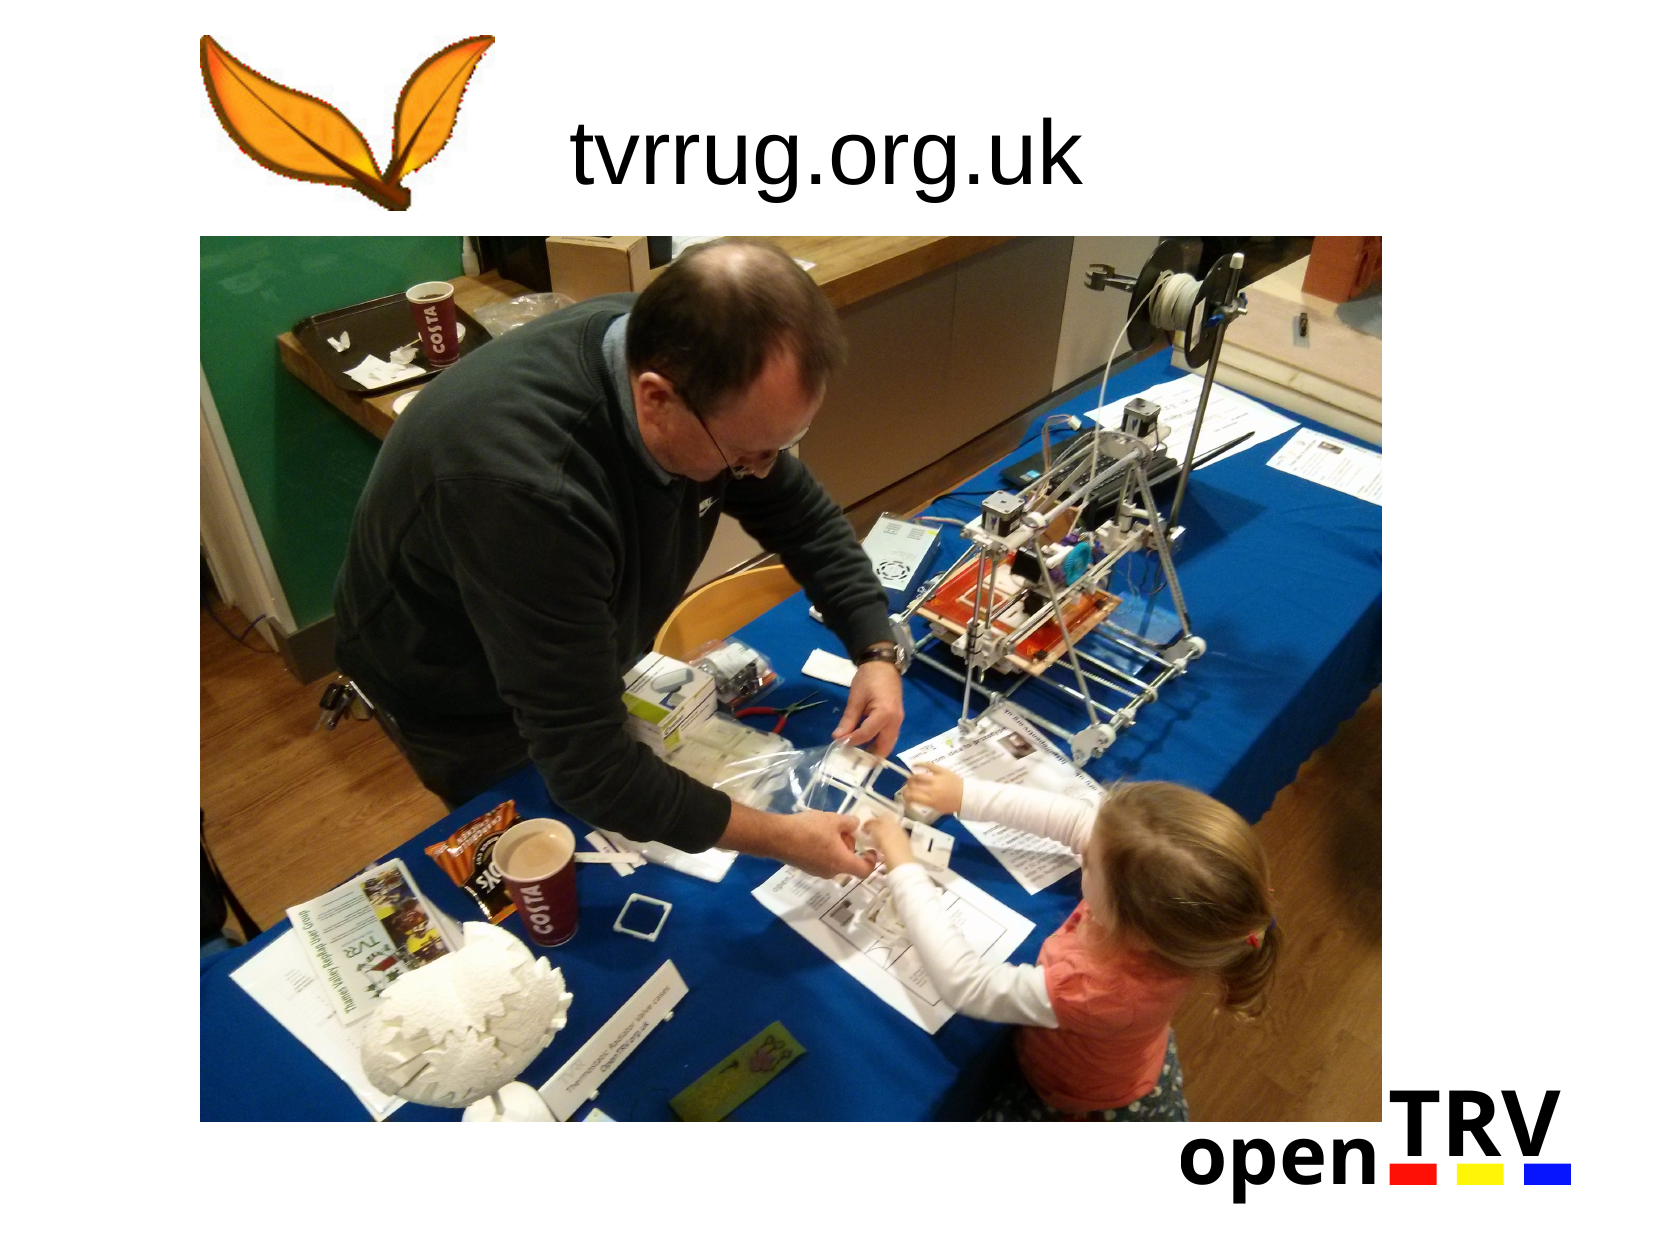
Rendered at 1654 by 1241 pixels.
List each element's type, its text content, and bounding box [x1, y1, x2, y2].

picture [200, 236, 1382, 1123]
title tvrrug.org.uk [82, 49, 1571, 257]
picture [200, 35, 495, 211]
